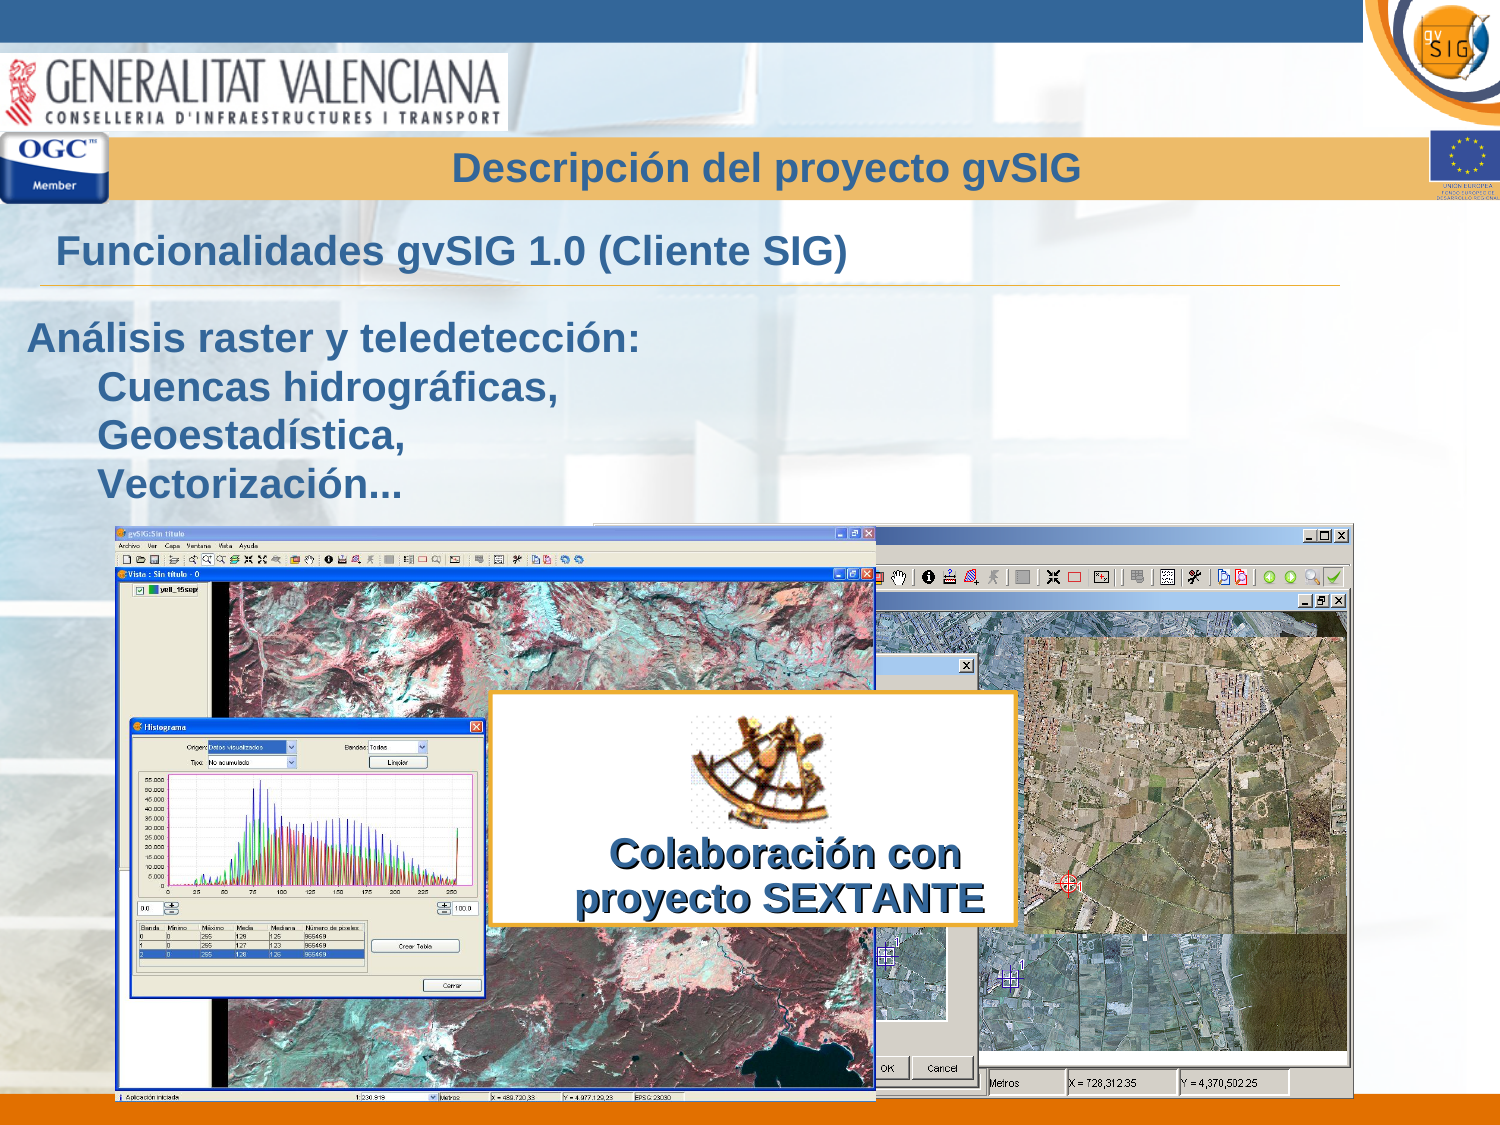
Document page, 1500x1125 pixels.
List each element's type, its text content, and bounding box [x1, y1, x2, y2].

picture [0, 132, 109, 204]
picture [1429, 129, 1500, 200]
picture [1363, 0, 1500, 127]
text_box Colaboración con proyecto SEXTANTE [490, 692, 1016, 926]
text_box Análisis raster y teledetección: Cuencas hidrográficas, Geoestadística, Vectorización... [0, 304, 1500, 515]
text_box Descripción del proyecto gvSIG [145, 146, 1389, 202]
picture [0, 53, 508, 131]
text_box Funcionalidades gvSIG 1.0 (Cliente SIG) [40, 222, 1196, 286]
picture [115, 523, 1354, 1102]
